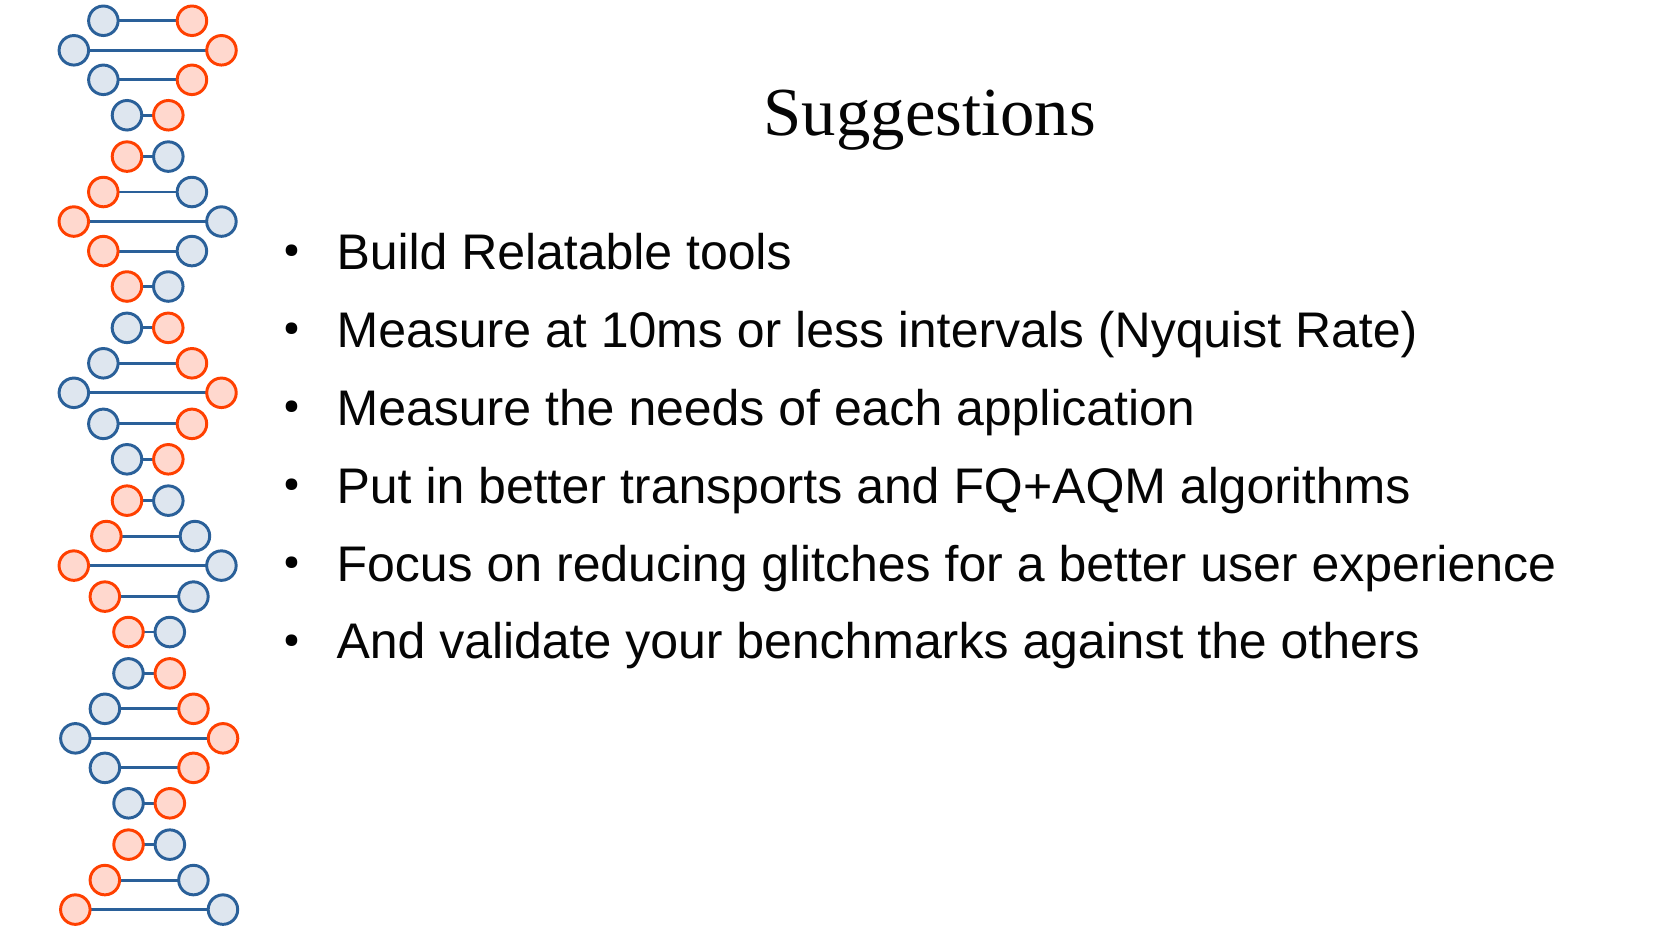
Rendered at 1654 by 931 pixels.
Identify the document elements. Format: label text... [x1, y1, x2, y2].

title Suggestions [265, 35, 1595, 189]
list Build Relatable tools Measure at 10ms or less intervals (Nyquist Rate) Measure the needs of each application Put in better transports and FQ+AQM algorithms Focus on reducing glitches for a better user experience And validate your benchmarks against the others [265, 224, 1595, 764]
